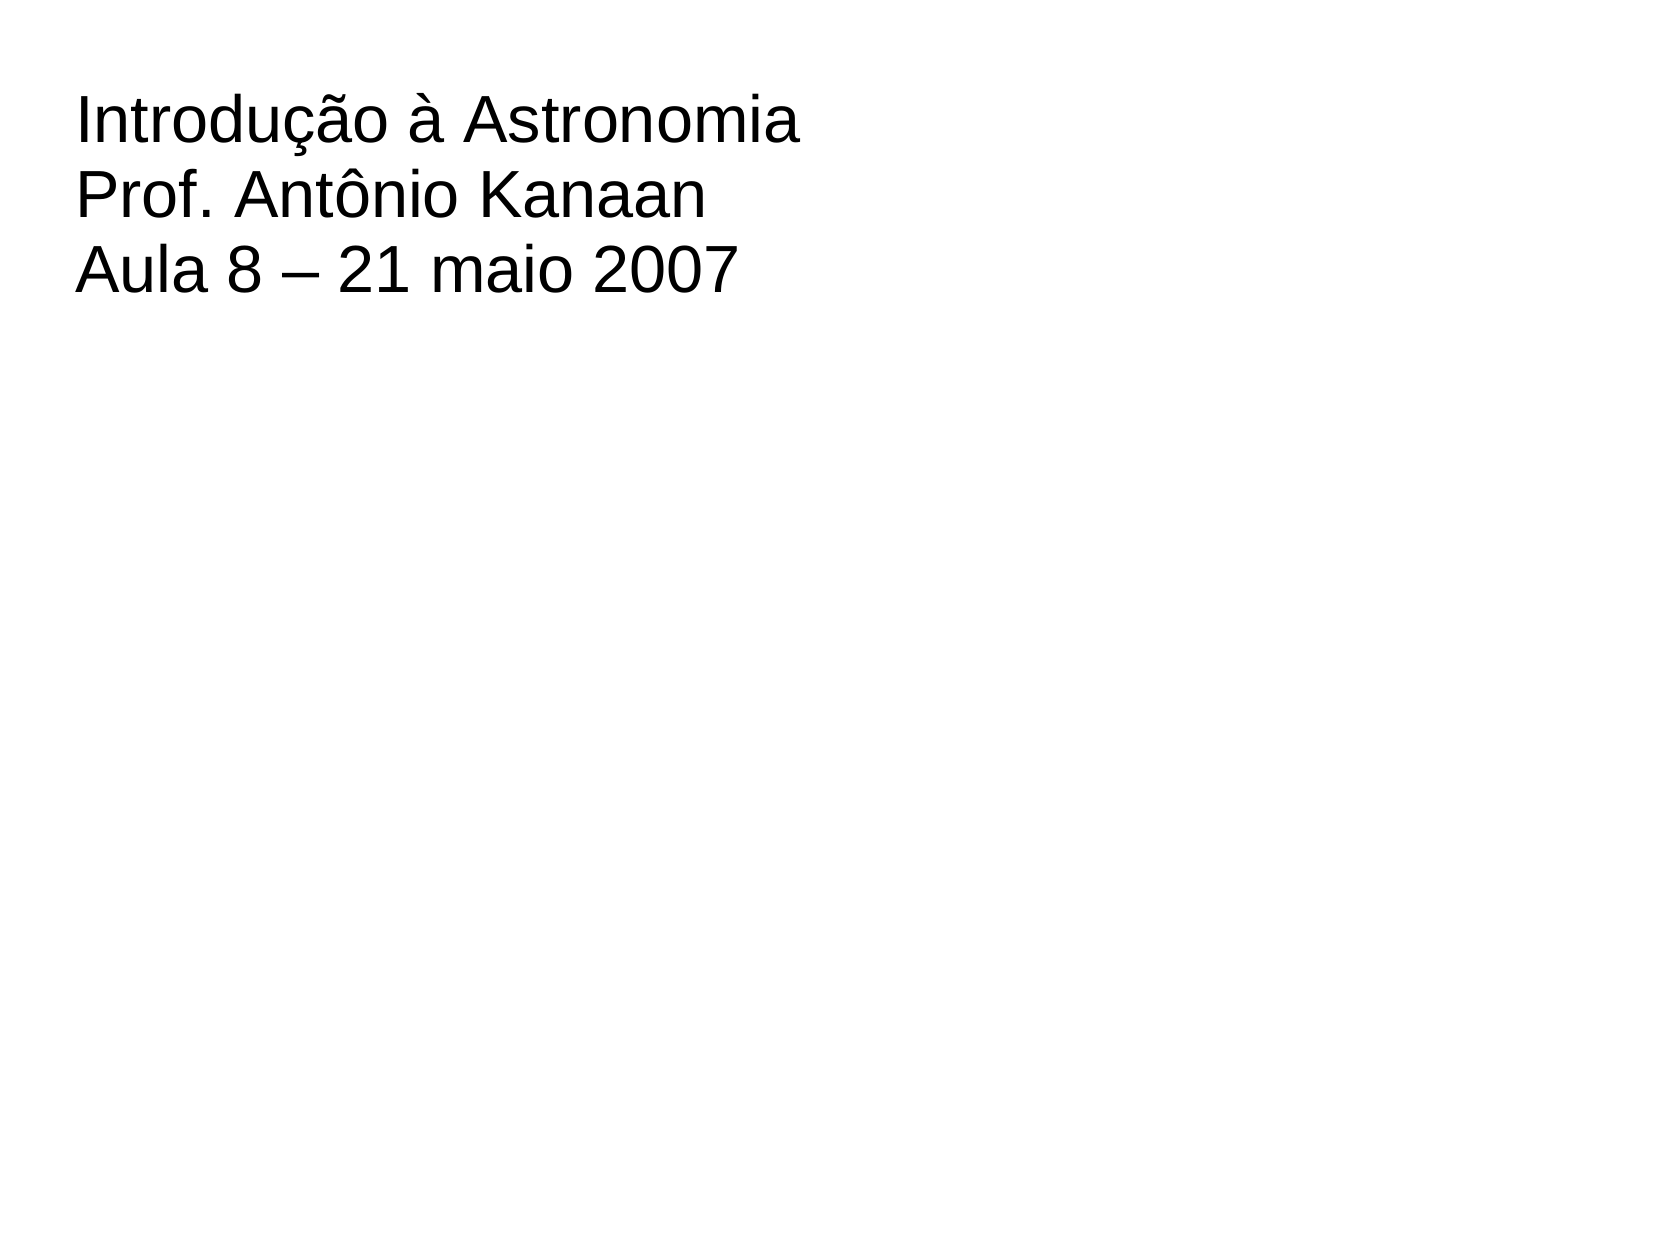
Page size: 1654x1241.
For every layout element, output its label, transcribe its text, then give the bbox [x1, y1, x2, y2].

text_box Introdução à Astronomia Prof. Antônio Kanaan Aula 8 – 21 maio 2007 [60, 75, 901, 464]
